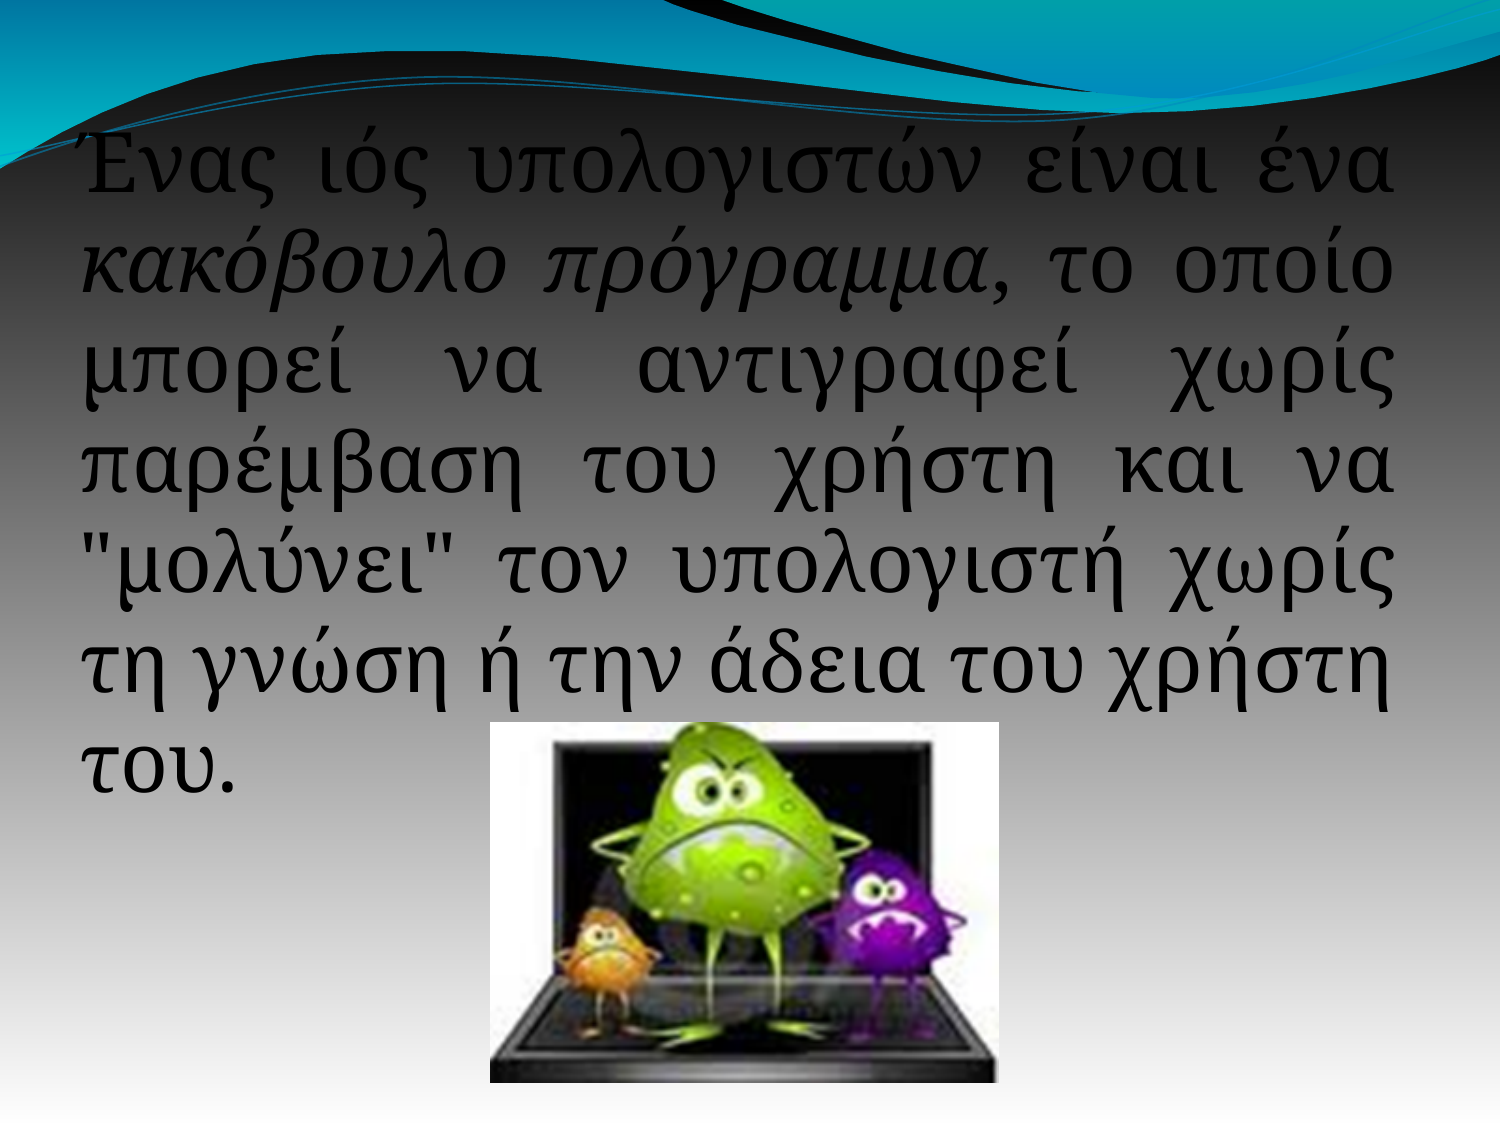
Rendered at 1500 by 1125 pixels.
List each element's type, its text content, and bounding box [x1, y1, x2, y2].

picture [490, 722, 999, 1083]
text_box Ένας ιός υπολογιστών είναι ένα κακόβουλο πρόγραμμα, το οποίο μπορεί να αντιγραφεί χωρίς παρέμβαση του χρήστη και να "μολύνει" τον υπολογιστή χωρίς τη γνώση ή την άδεια του χρήστη του. [64, 101, 1412, 817]
